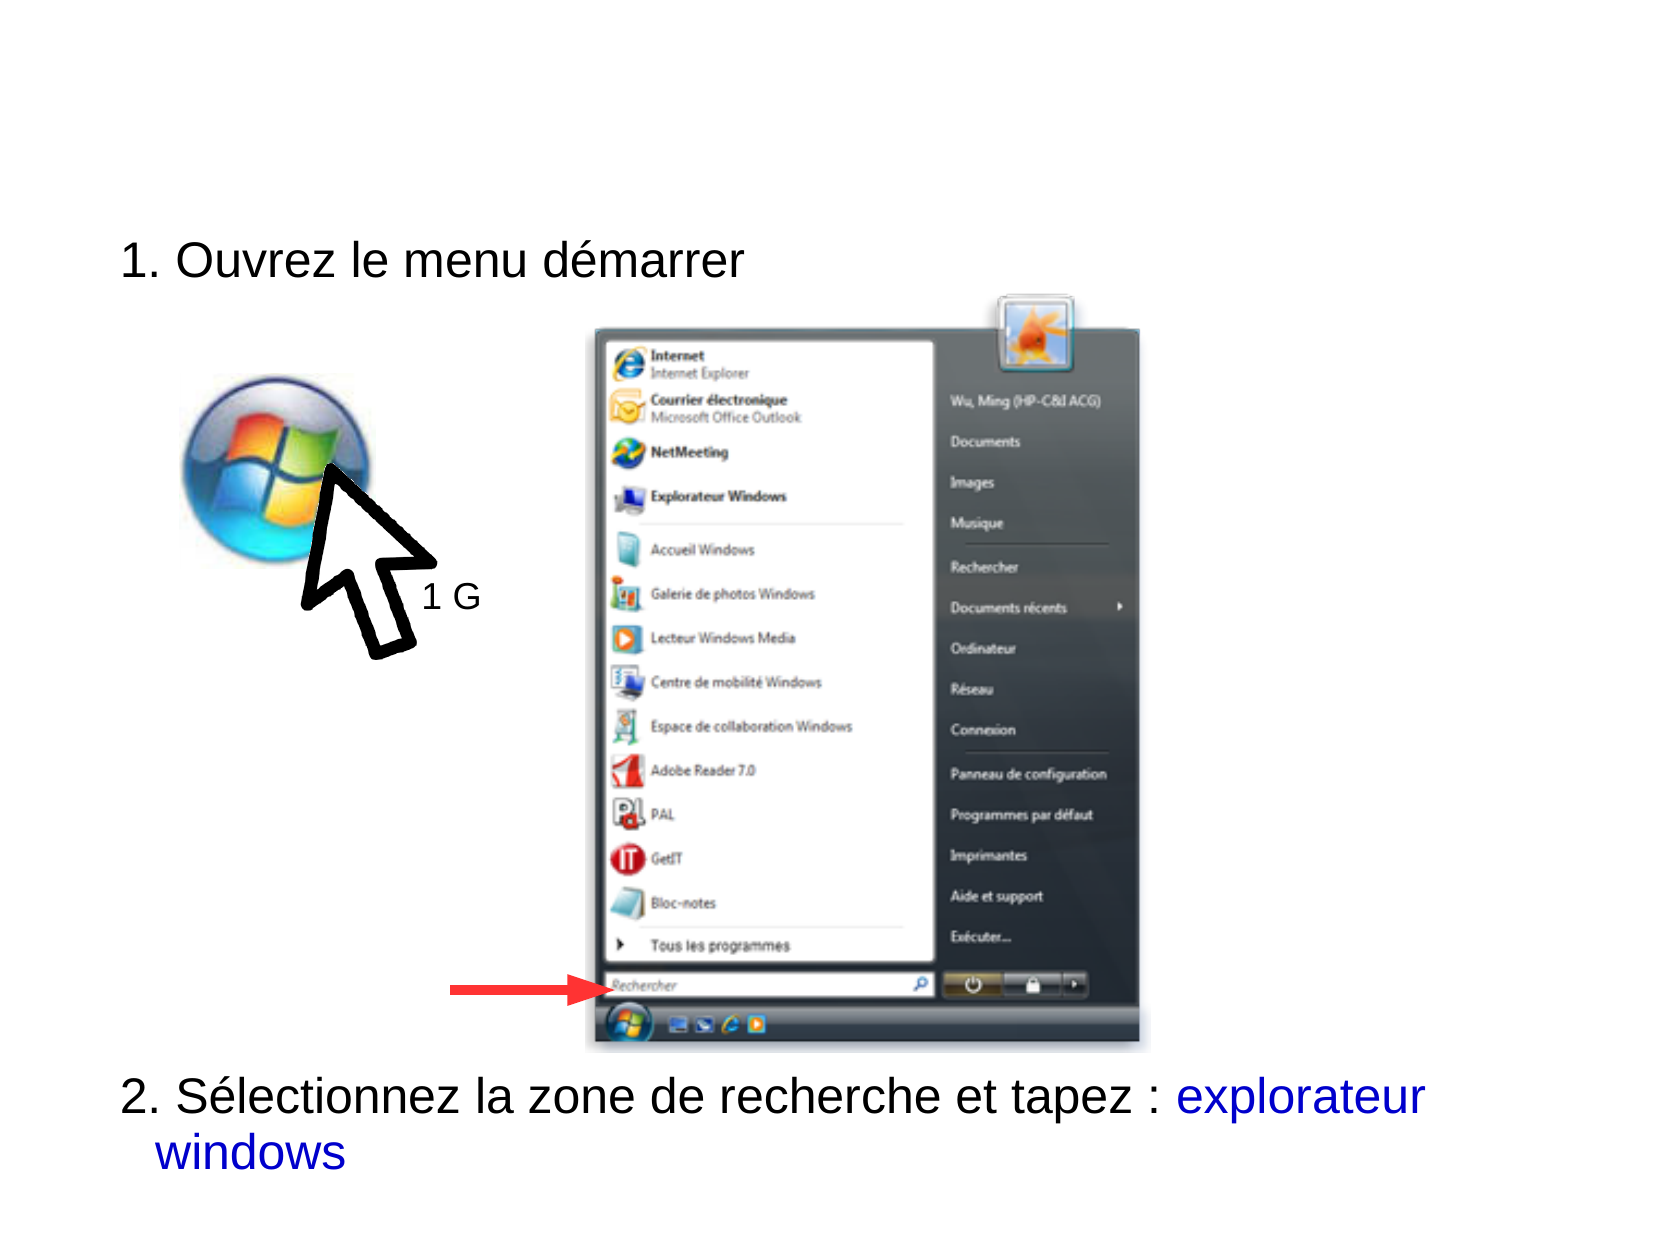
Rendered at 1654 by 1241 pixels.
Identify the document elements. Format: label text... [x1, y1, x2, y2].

picture [179, 373, 467, 661]
picture [585, 284, 1151, 1053]
text_box 1 G [406, 568, 586, 676]
text_box Ouvrez le menu démarrer Sélectionnez la zone de recherche et tapez : explorateur windows [105, 225, 1591, 1188]
